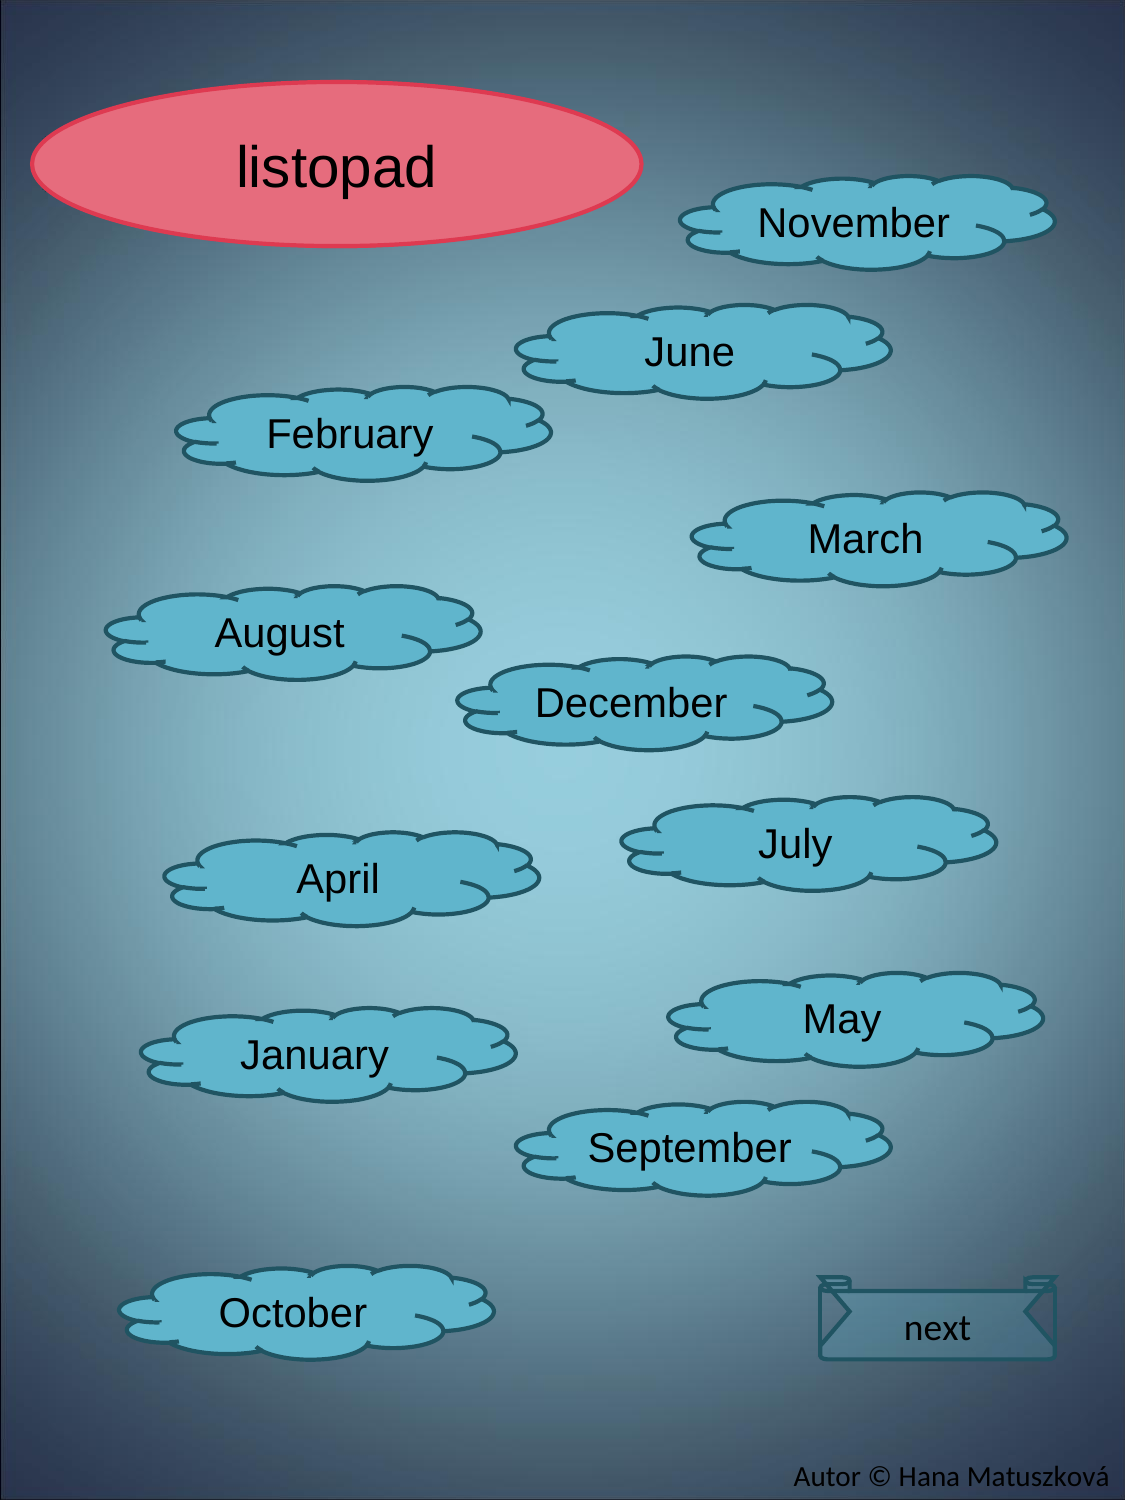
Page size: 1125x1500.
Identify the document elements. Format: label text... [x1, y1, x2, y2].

text_box April [164, 832, 540, 927]
text_box Autor © Hana Matuszková [778, 1449, 1125, 1500]
picture [0, 0, 1125, 1500]
text_box listopad [32, 81, 642, 247]
text_box December [457, 656, 833, 751]
text_box March [691, 492, 1067, 587]
text_box next [820, 1277, 1055, 1360]
text_box October [119, 1265, 494, 1360]
text_box July [621, 797, 997, 891]
text_box February [176, 386, 551, 481]
text_box September [515, 1101, 891, 1196]
text_box August [105, 586, 481, 680]
text_box June [515, 304, 891, 399]
text_box May [668, 972, 1044, 1067]
text_box November [679, 176, 1055, 270]
text_box January [140, 1008, 516, 1102]
